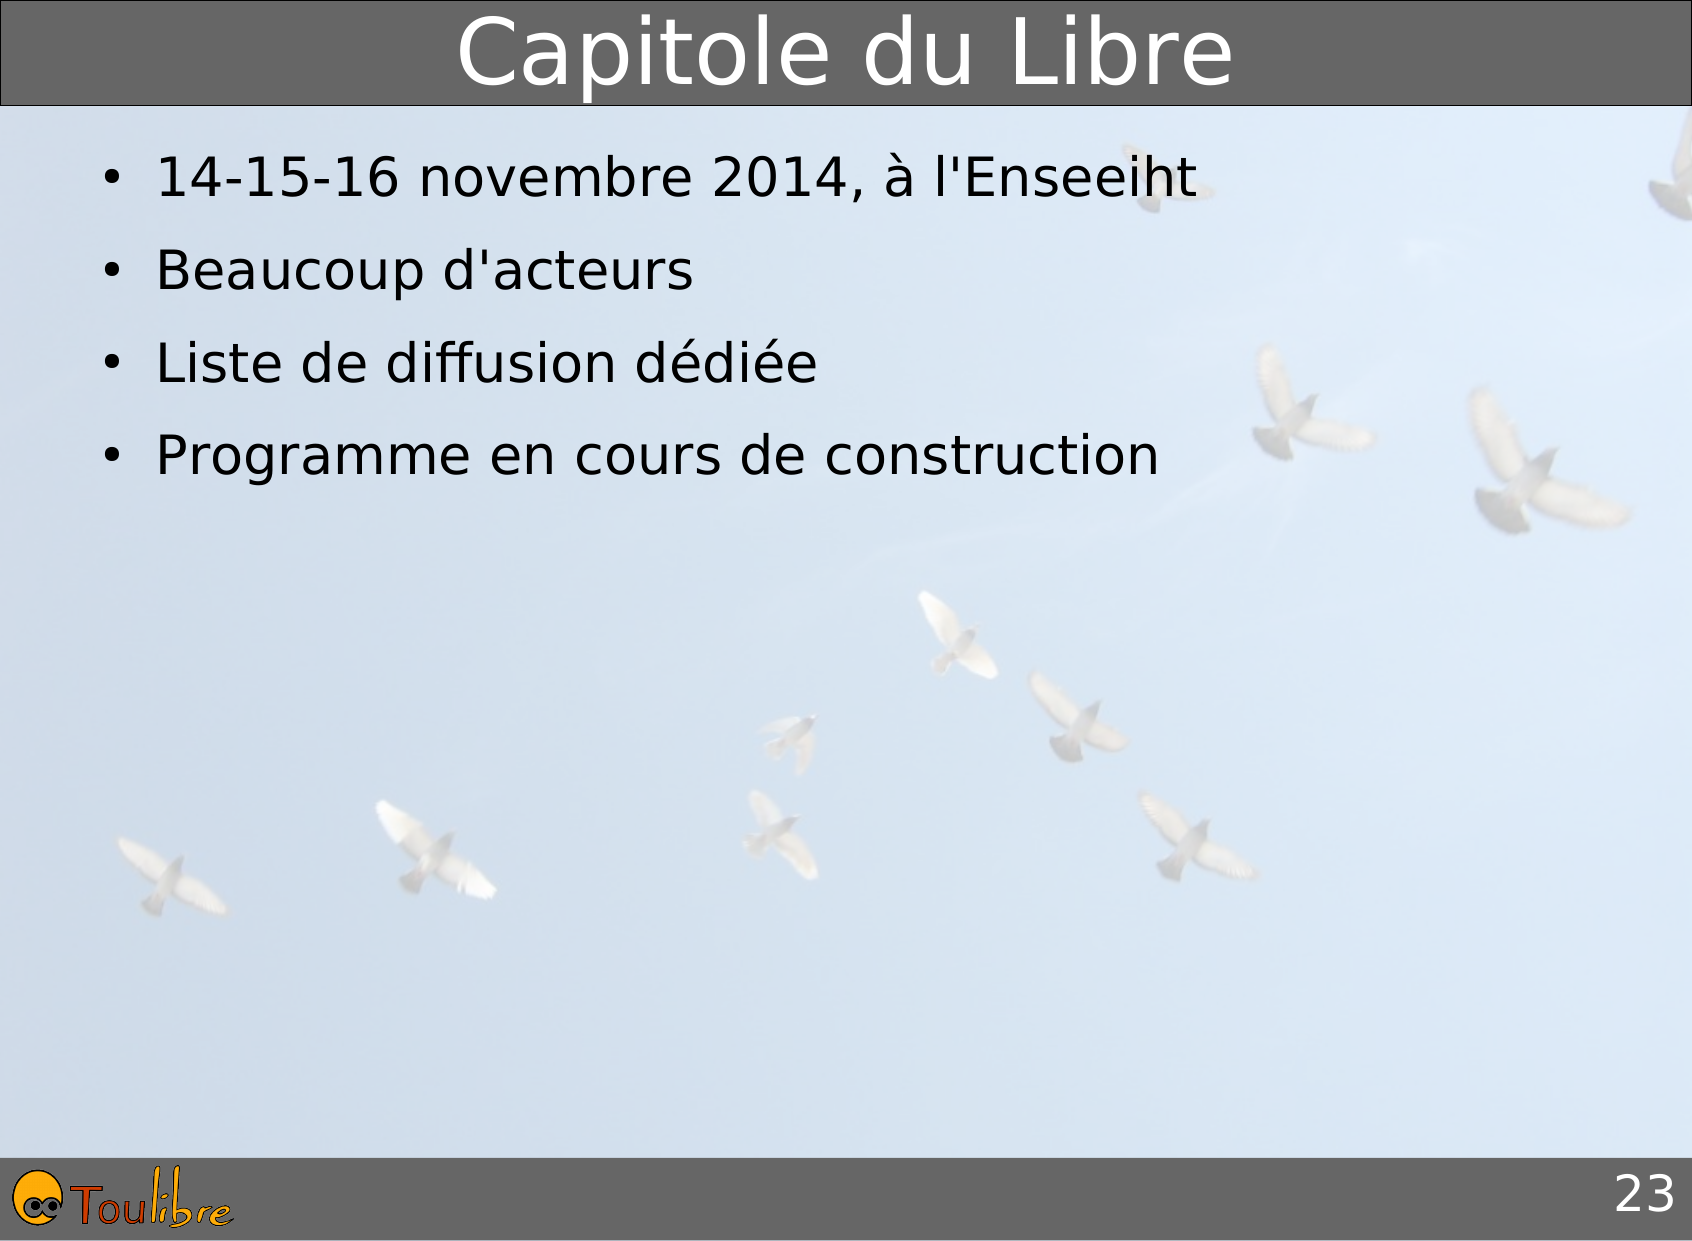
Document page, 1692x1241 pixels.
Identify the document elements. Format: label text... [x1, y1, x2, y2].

picture [12, 1165, 234, 1228]
title Capitole du Libre [0, 0, 1692, 107]
list 14-15-16 novembre 2014, à l'Enseeiht Beaucoup d'acteurs Liste de diffusion dédiée Programme en cours de construction [84, 146, 1608, 490]
